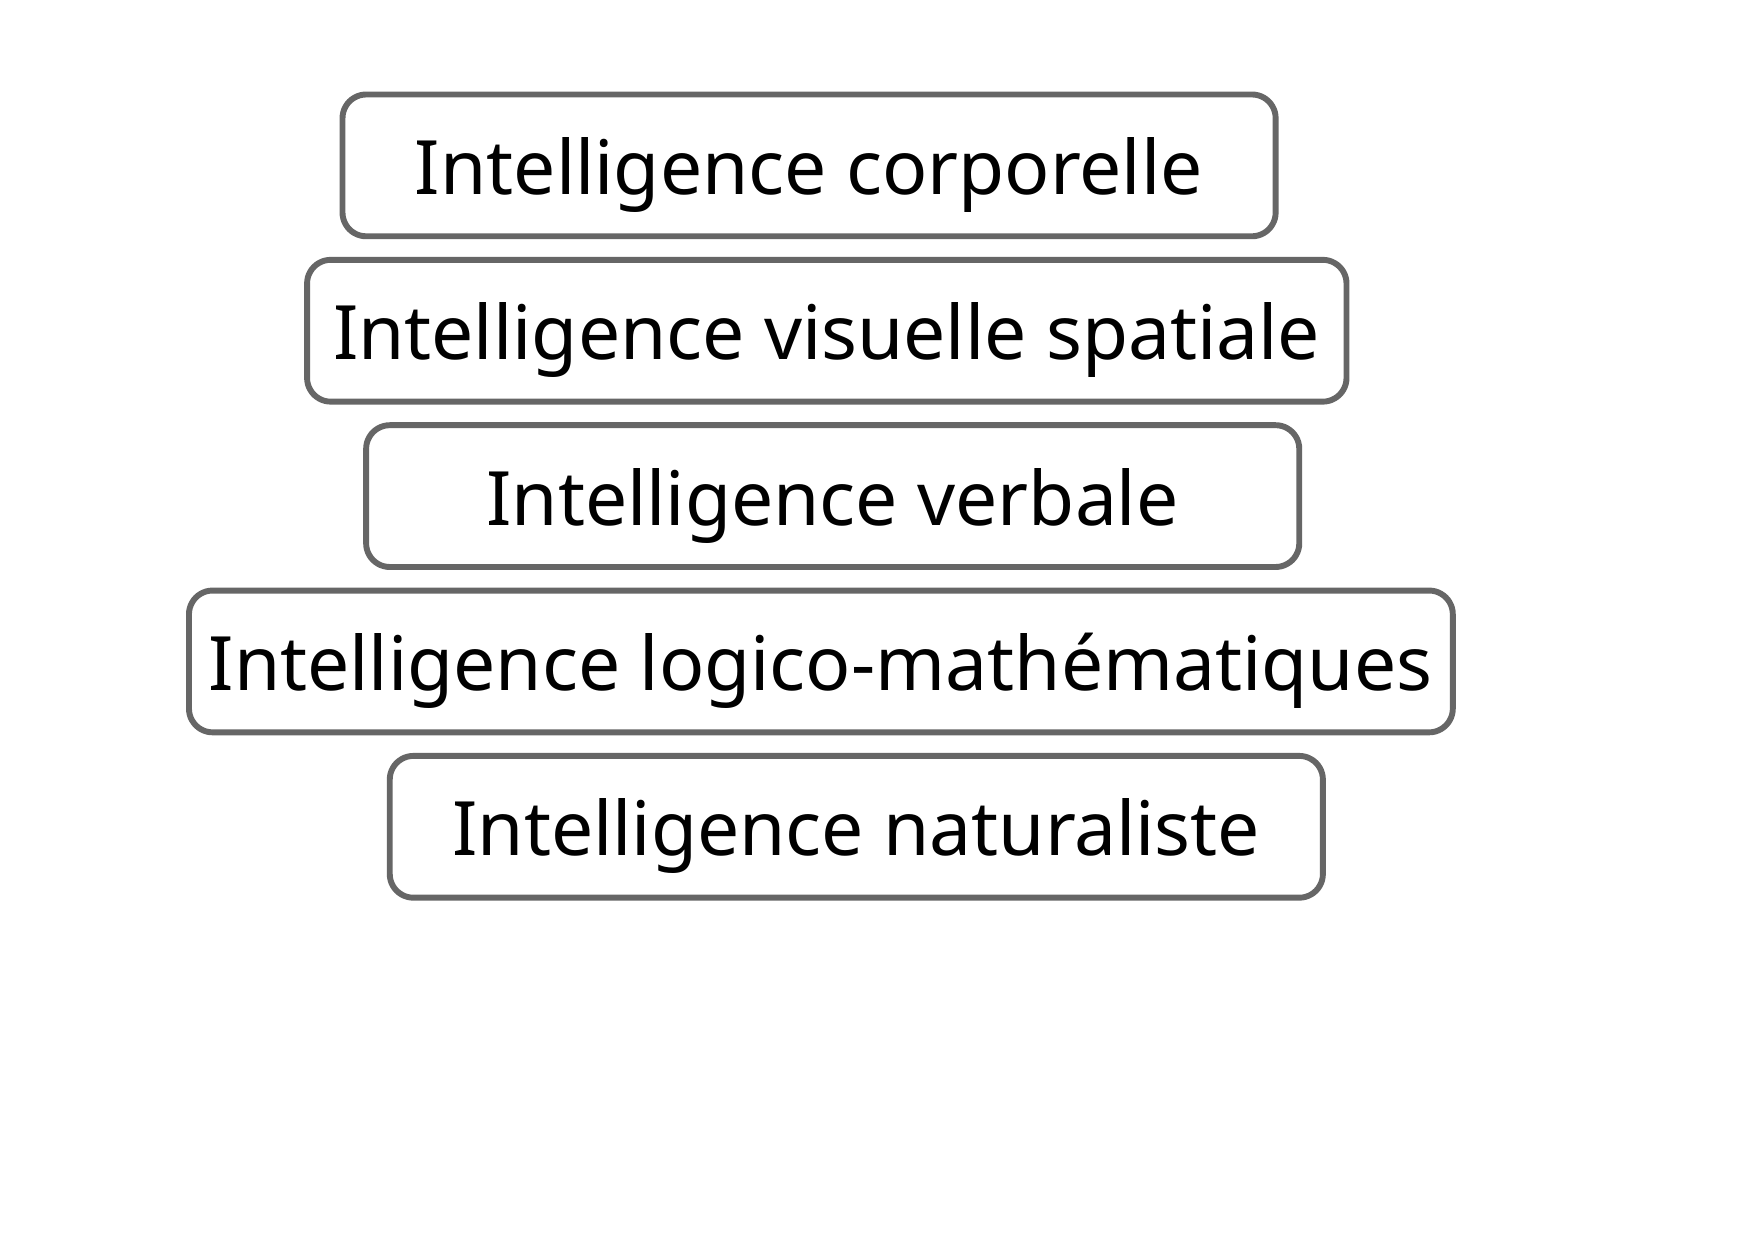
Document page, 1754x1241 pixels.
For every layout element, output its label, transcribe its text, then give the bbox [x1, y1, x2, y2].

text_box Intelligence logico-mathématiques [188, 590, 1453, 733]
text_box Intelligence naturaliste [389, 755, 1323, 898]
text_box Intelligence verbale [366, 425, 1300, 567]
text_box Intelligence visuelle spatiale [307, 259, 1347, 402]
text_box Intelligence corporelle [342, 94, 1276, 237]
